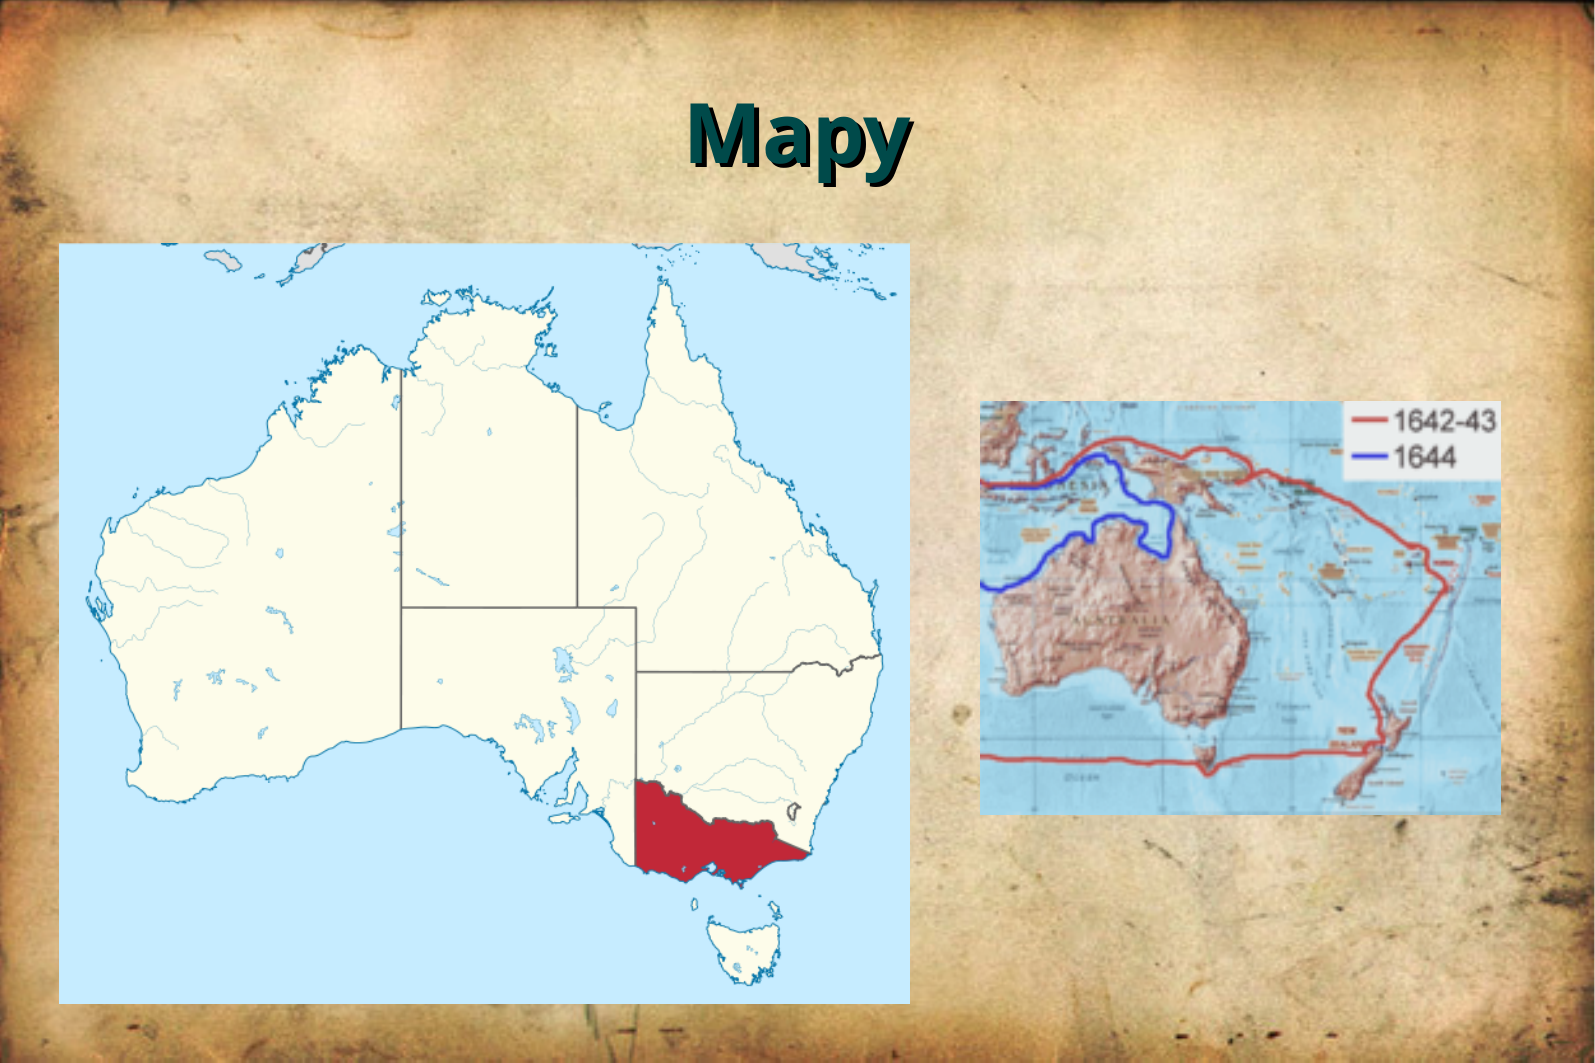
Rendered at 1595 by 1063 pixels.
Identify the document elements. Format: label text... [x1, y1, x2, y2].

picture [0, 0, 1595, 1063]
title Mapy [79, 42, 1515, 220]
